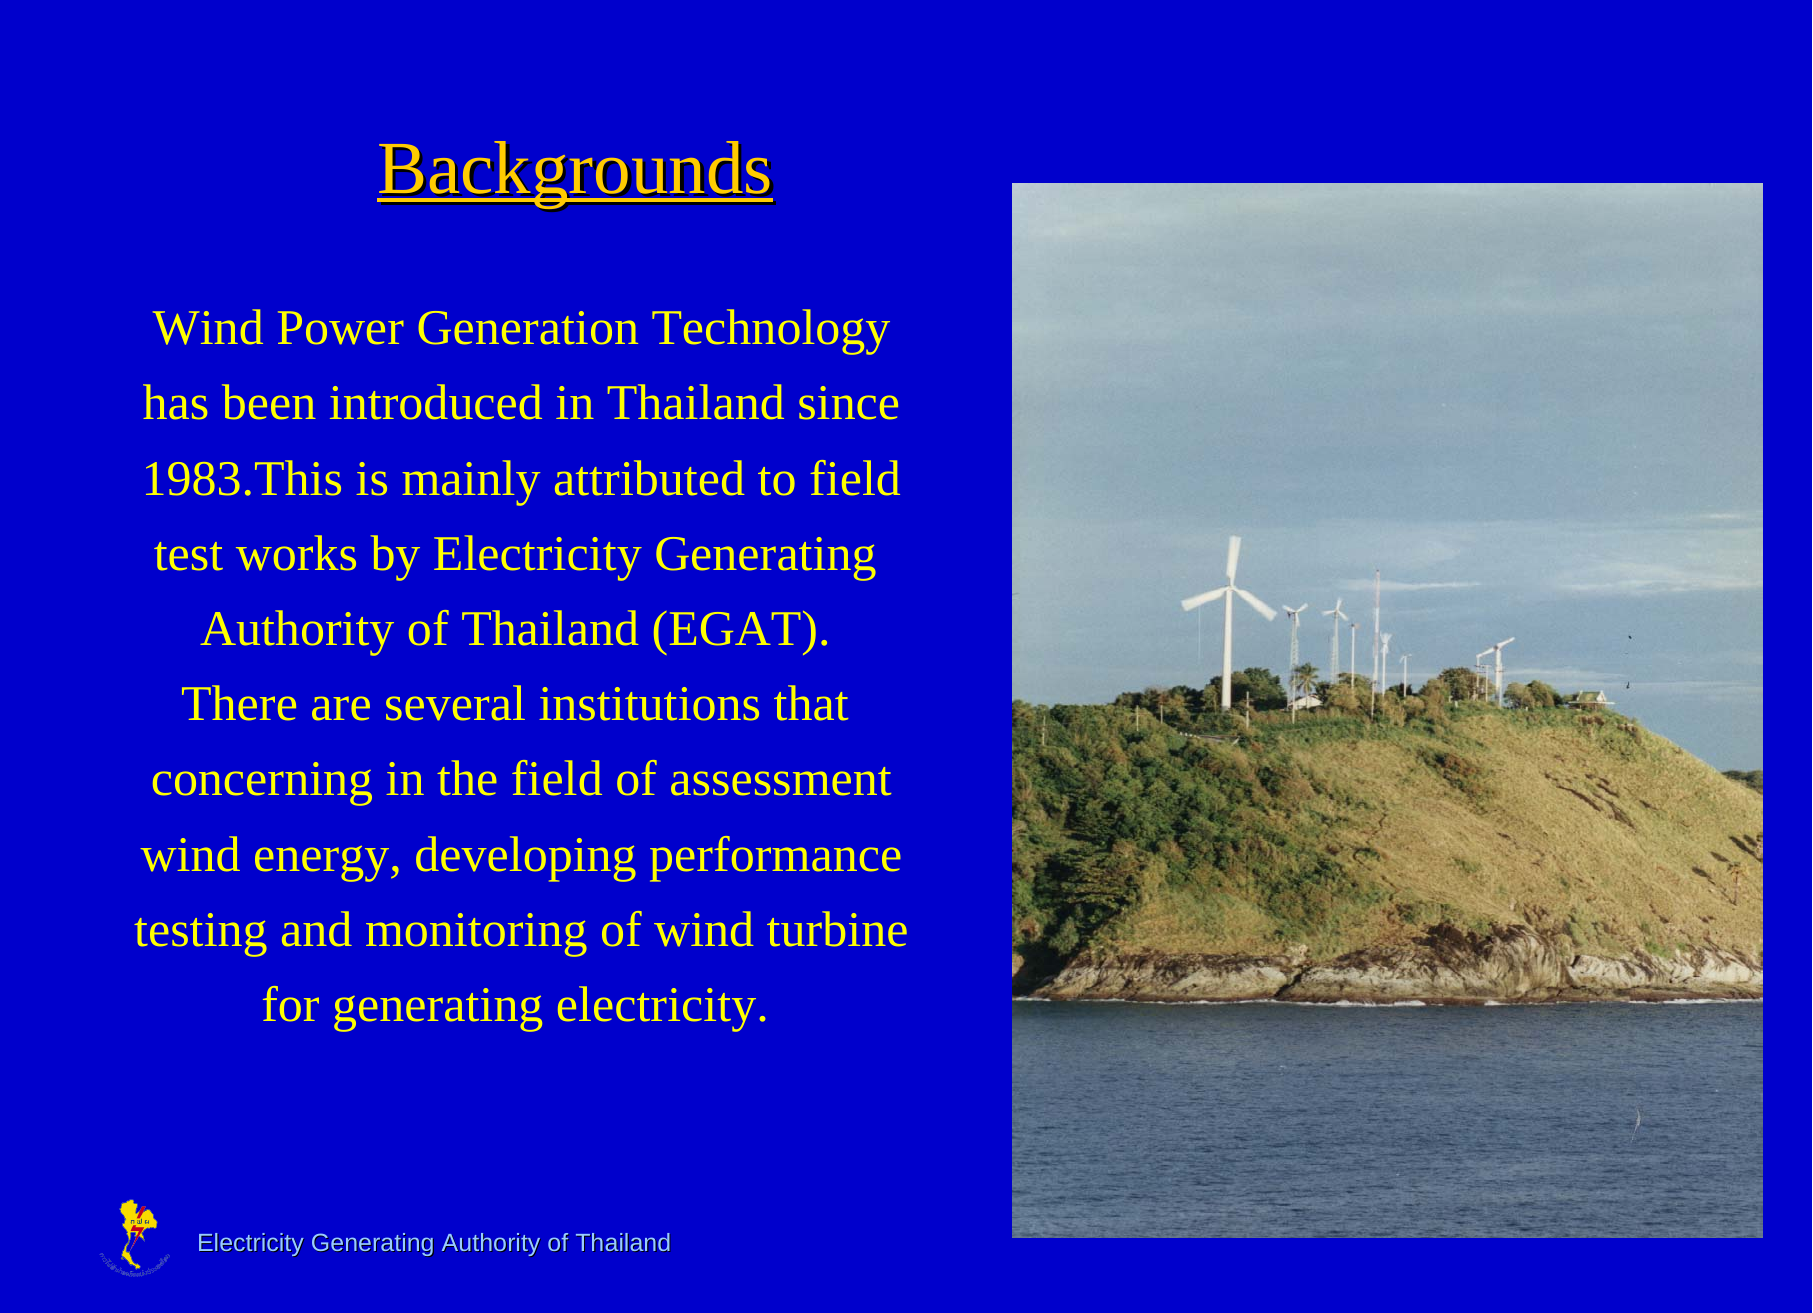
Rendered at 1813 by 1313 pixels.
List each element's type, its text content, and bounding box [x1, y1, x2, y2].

text_box Backgrounds [362, 110, 789, 217]
picture [97, 1197, 172, 1280]
text_box Wind Power Generation Technology has been introduced in Thailand since 1983.This is mainly attributed to field test works by Electricity Generating Authority of Thailand (EGAT). There are several institutions that concerning in the field of assessment wind energy, developing performance testing and monitoring of wind turbine for generating electricity. [119, 277, 925, 1040]
picture [1012, 183, 1763, 1238]
